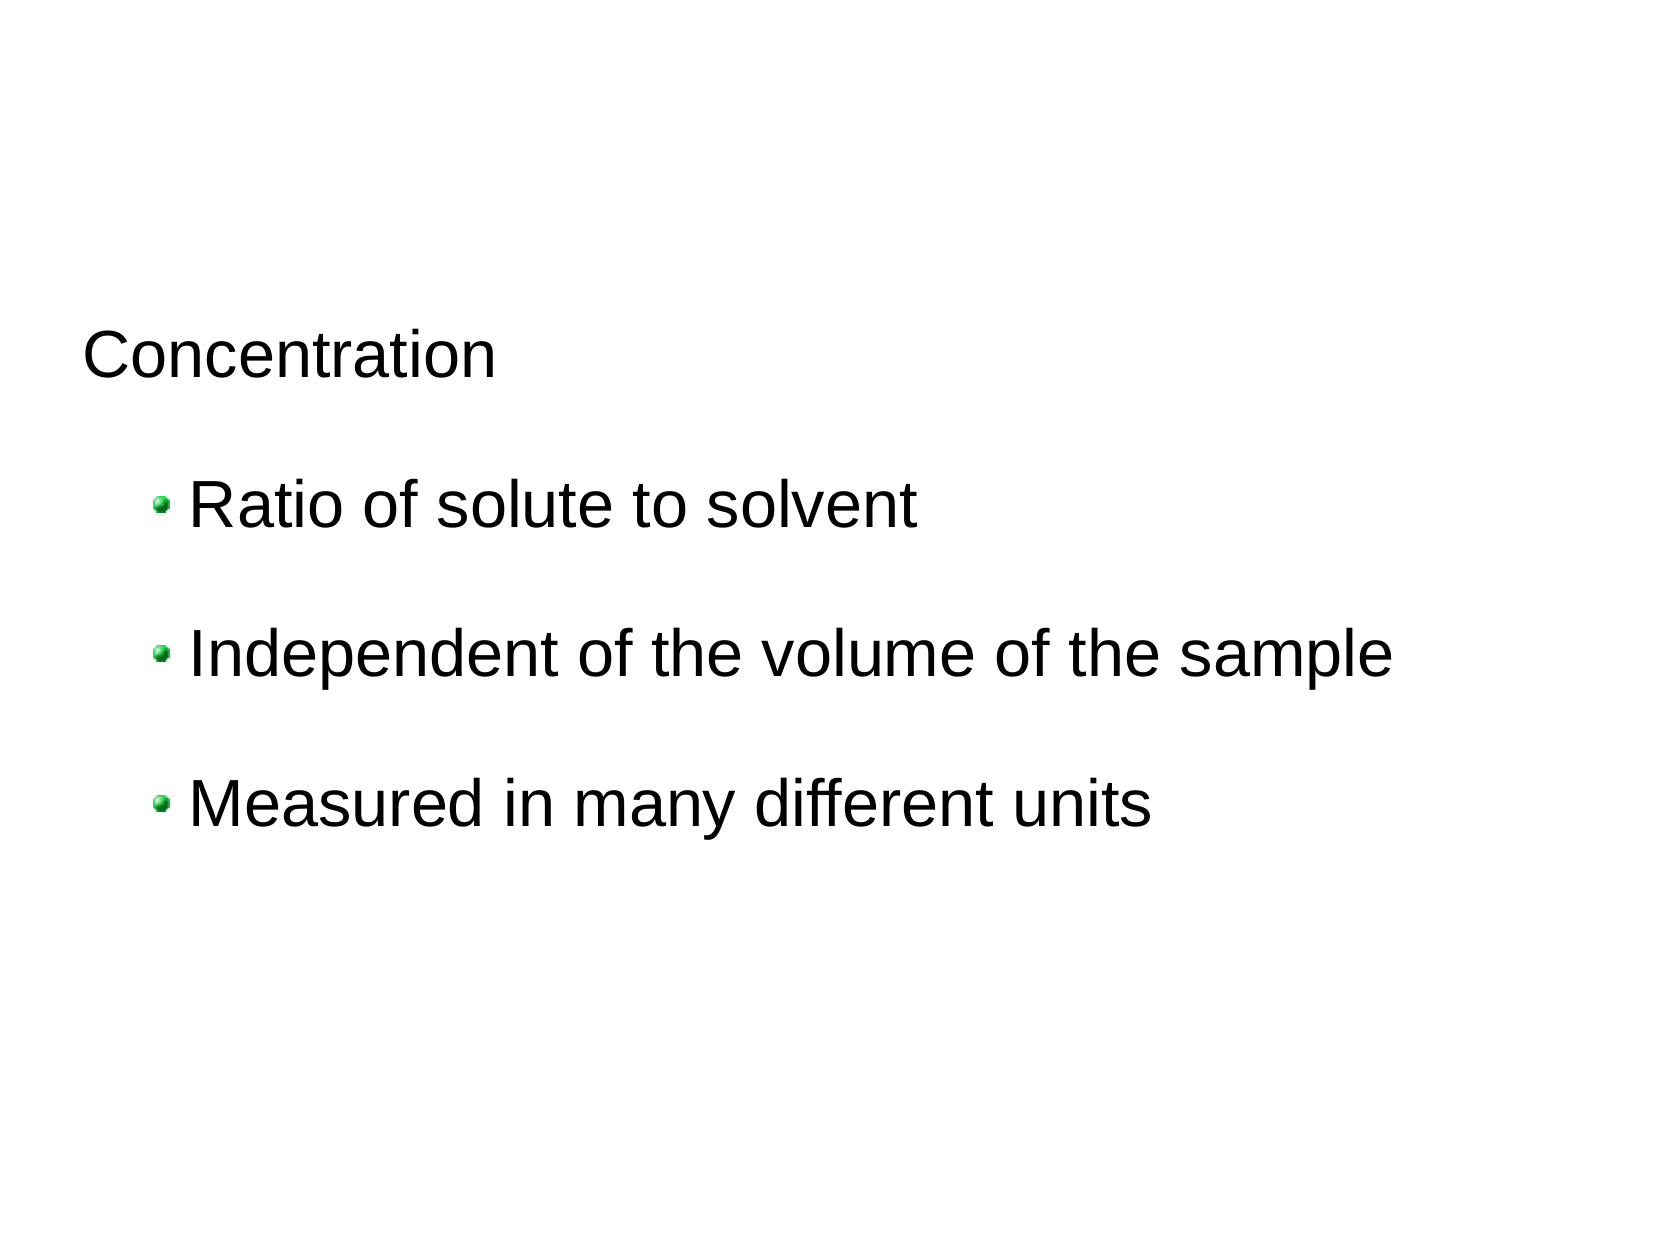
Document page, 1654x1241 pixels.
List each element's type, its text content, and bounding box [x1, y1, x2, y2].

subtitle Concentration Ratio of solute to solvent Independent of the volume of the sample Measured in many different units [82, 49, 1571, 1109]
